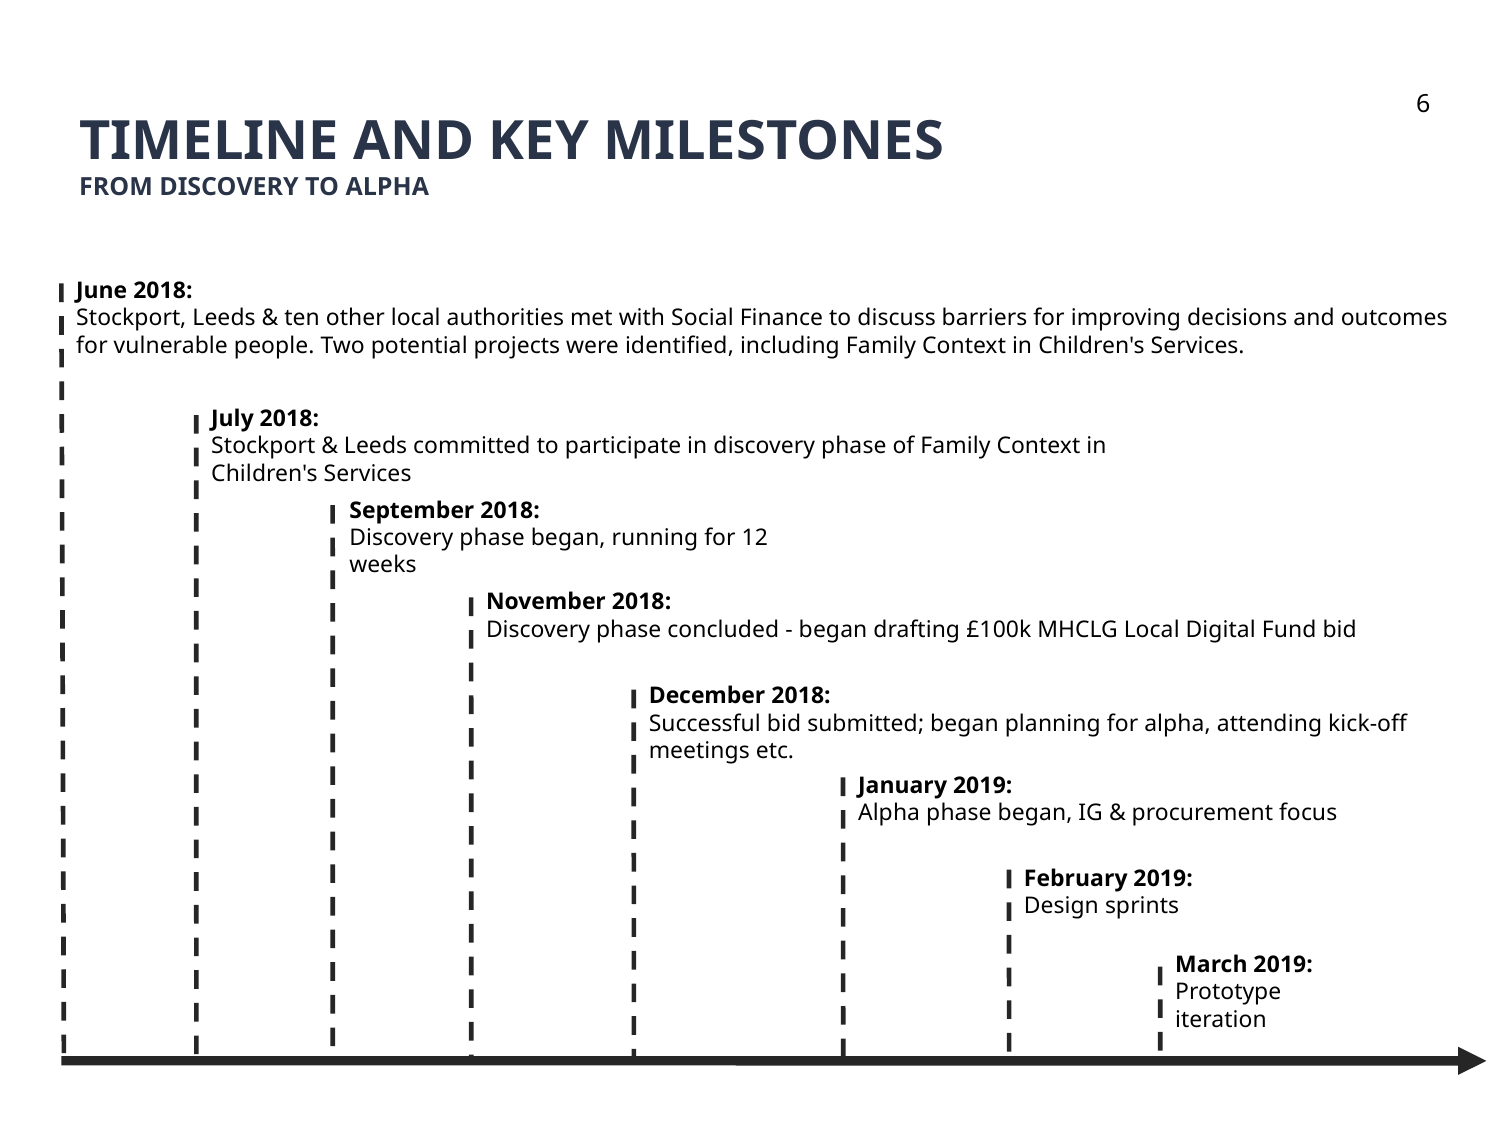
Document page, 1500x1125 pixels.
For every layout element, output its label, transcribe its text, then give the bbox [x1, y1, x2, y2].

slide_number <number> [1388, 87, 1431, 148]
text_box January 2019: Alpha phase began, IG & procurement focus [843, 763, 1449, 834]
text_box July 2018: Stockport & Leeds committed to participate in discovery phase of Family Context in Children's Services [196, 396, 1214, 494]
text_box March 2019: Prototype iteration [1160, 942, 1372, 1040]
text_box November 2018: Discovery phase concluded - began drafting £100k MHCLG Local Digital Fund bid [471, 579, 1500, 650]
title TIMELINE AND KEY MILESTONES FROM DISCOVERY TO ALPHA [79, 67, 1330, 238]
text_box September 2018: Discovery phase began, running for 12 weeks [334, 487, 791, 586]
text_box December 2018: Successful bid submitted; began planning for alpha, attending kick-off meetings etc. [633, 673, 1500, 771]
text_box June 2018: Stockport, Leeds & ten other local authorities met with Social Finance to discuss barriers for improving decisions and outcomes for vulnerable people. Two potential projects were identified, including Family Context in Children's Services. [61, 267, 1498, 366]
text_box February 2019: Design sprints [1009, 856, 1355, 927]
